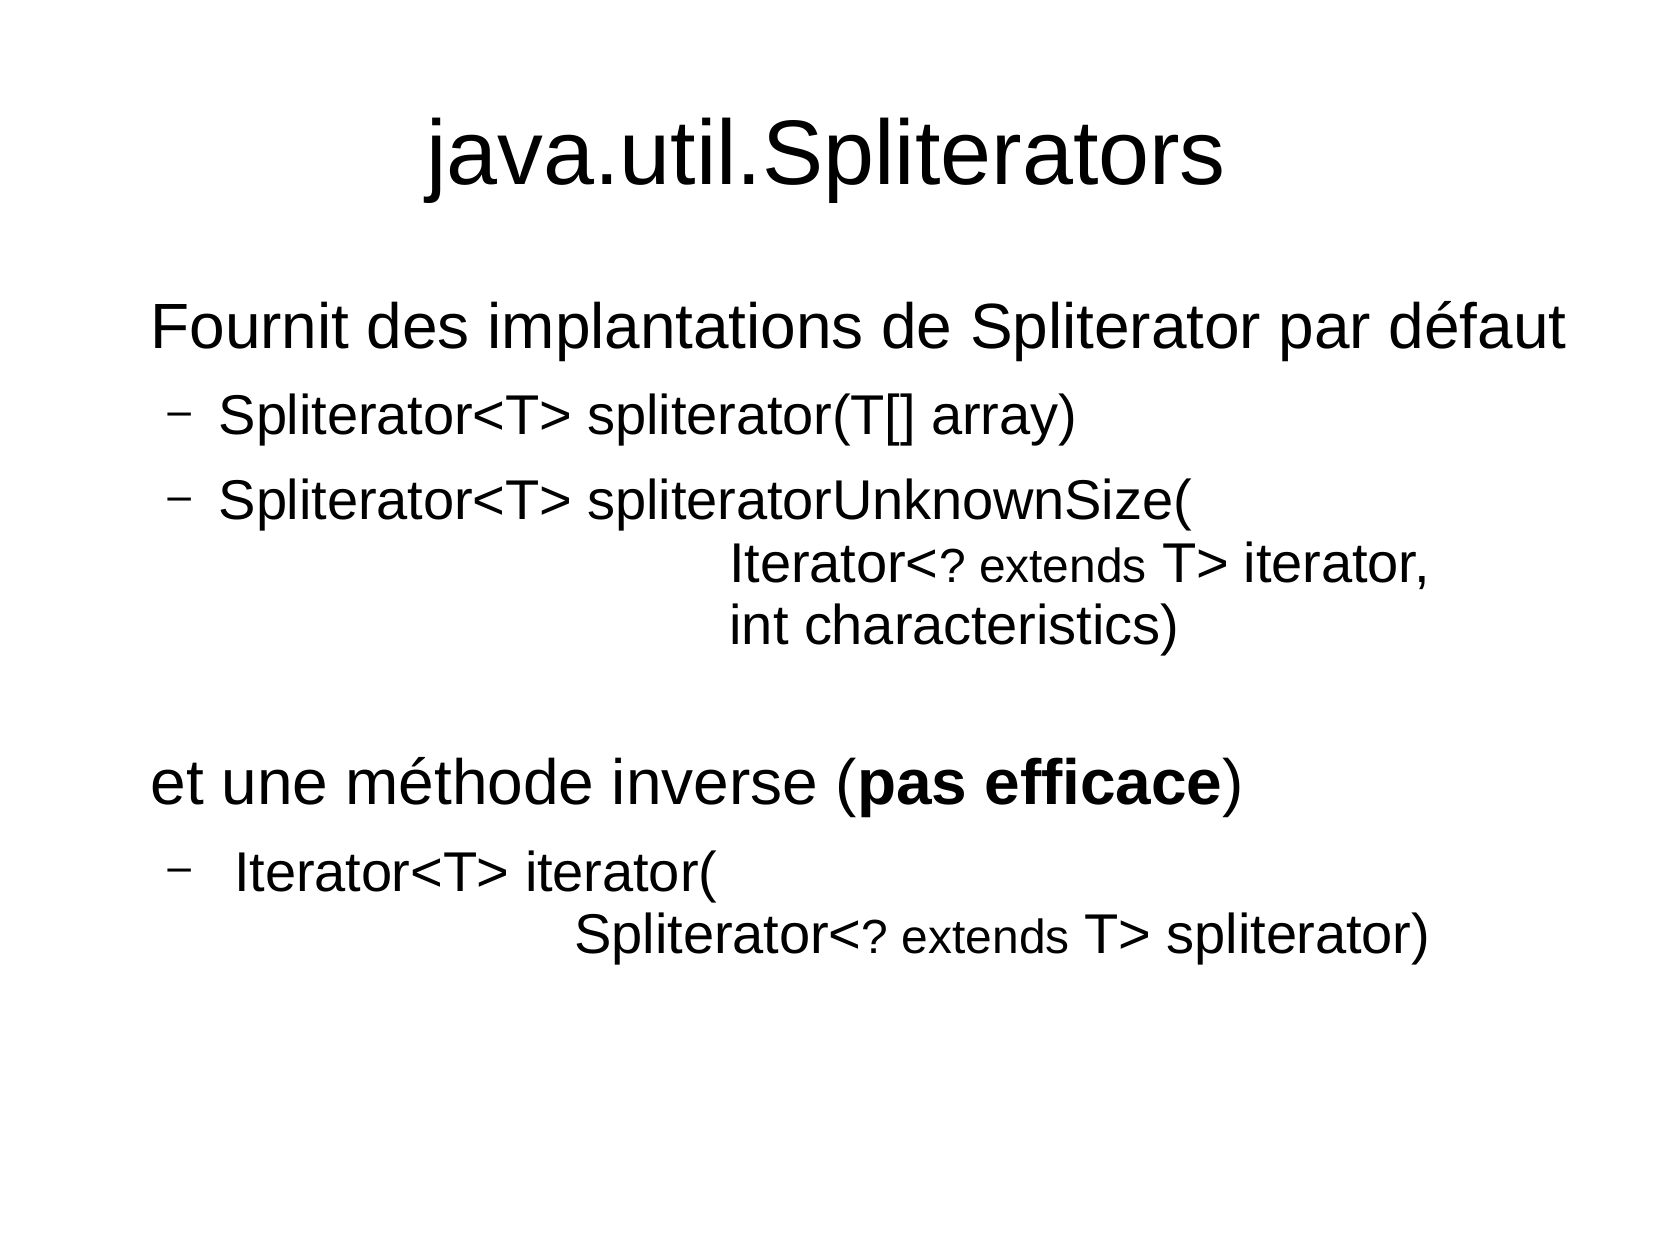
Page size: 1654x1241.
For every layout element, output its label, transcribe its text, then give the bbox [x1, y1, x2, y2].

list Fournit des implantations de Spliterator par défaut Spliterator<T> spliterator(T[] array) Spliterator<T> spliteratorUnknownSize( Iterator<? extends T> iterator, int characteristics) et une méthode inverse (pas efficace) Iterator<T> iterator( Spliterator<? extends T> spliterator) [82, 290, 1571, 1010]
title java.util.Spliterators [82, 49, 1571, 257]
